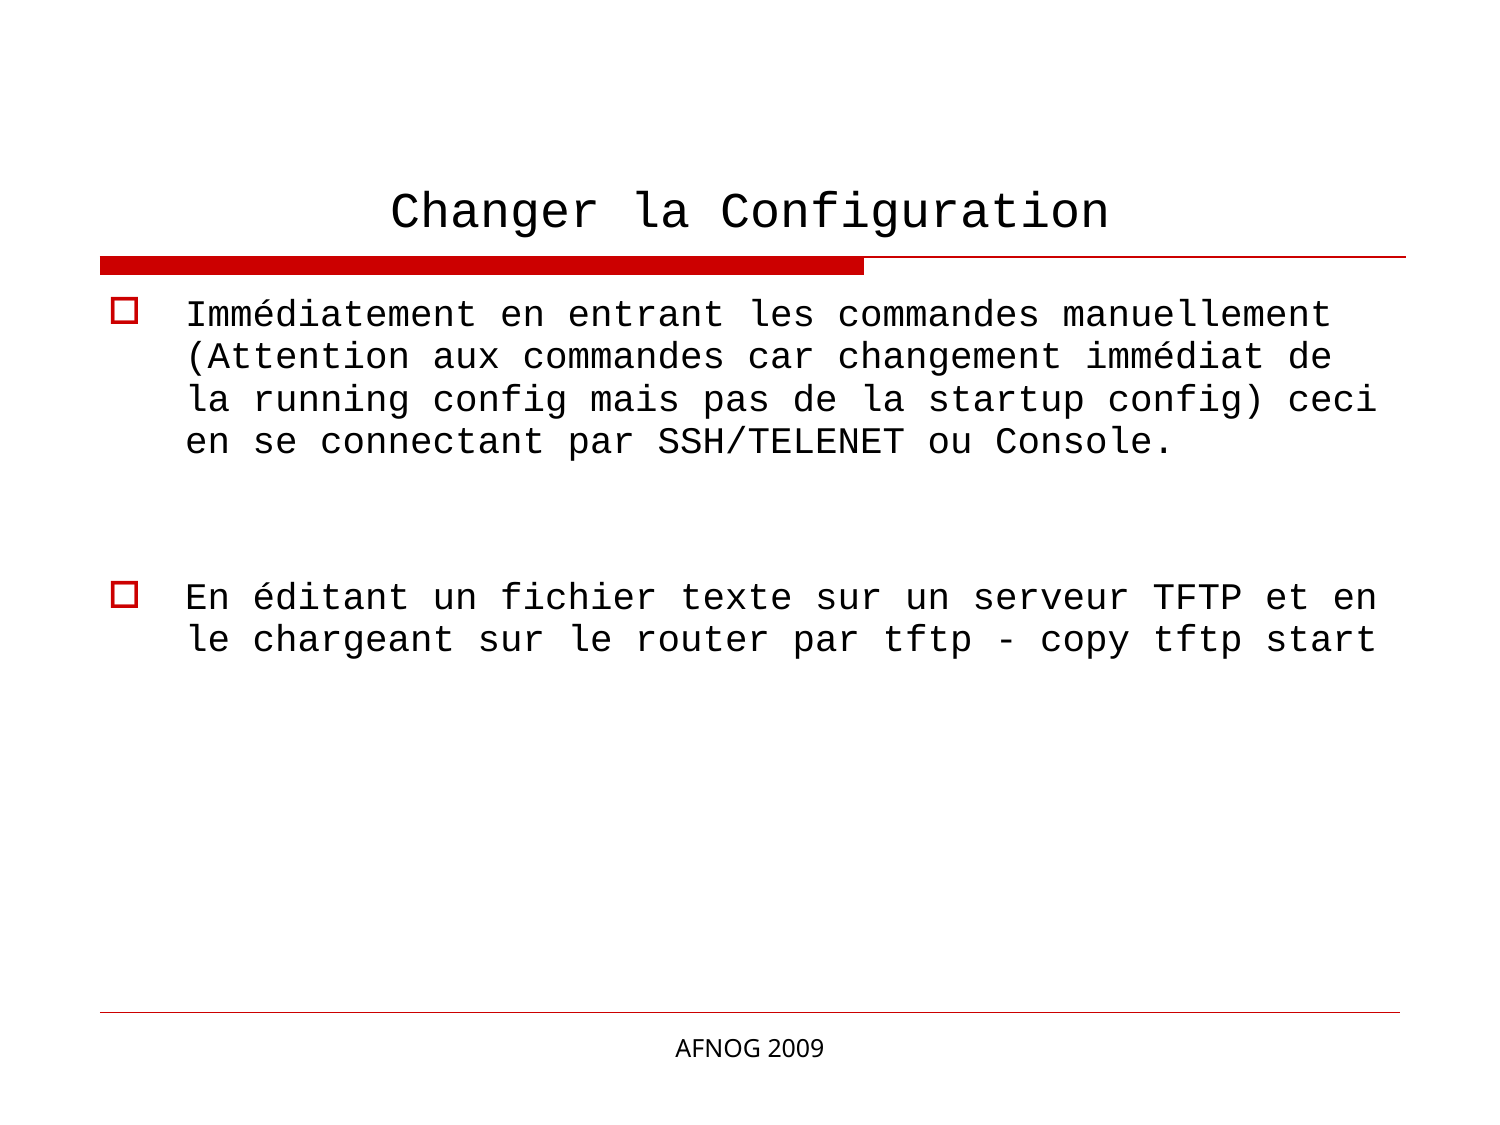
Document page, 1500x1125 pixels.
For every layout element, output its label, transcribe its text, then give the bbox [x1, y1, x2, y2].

text_box AFNOG 2009 [512, 1024, 988, 1103]
title Changer la Configuration [94, 49, 1407, 250]
list Immédiatement en entrant les commandes manuellement (Attention aux commandes car changement immédiat de la running config mais pas de la startup config) ceci en se connectant par SSH/TELENET ou Console. En éditant un fichier texte sur un serveur TFTP et en le chargeant sur le router par tftp - copy tftp start [92, 287, 1406, 988]
